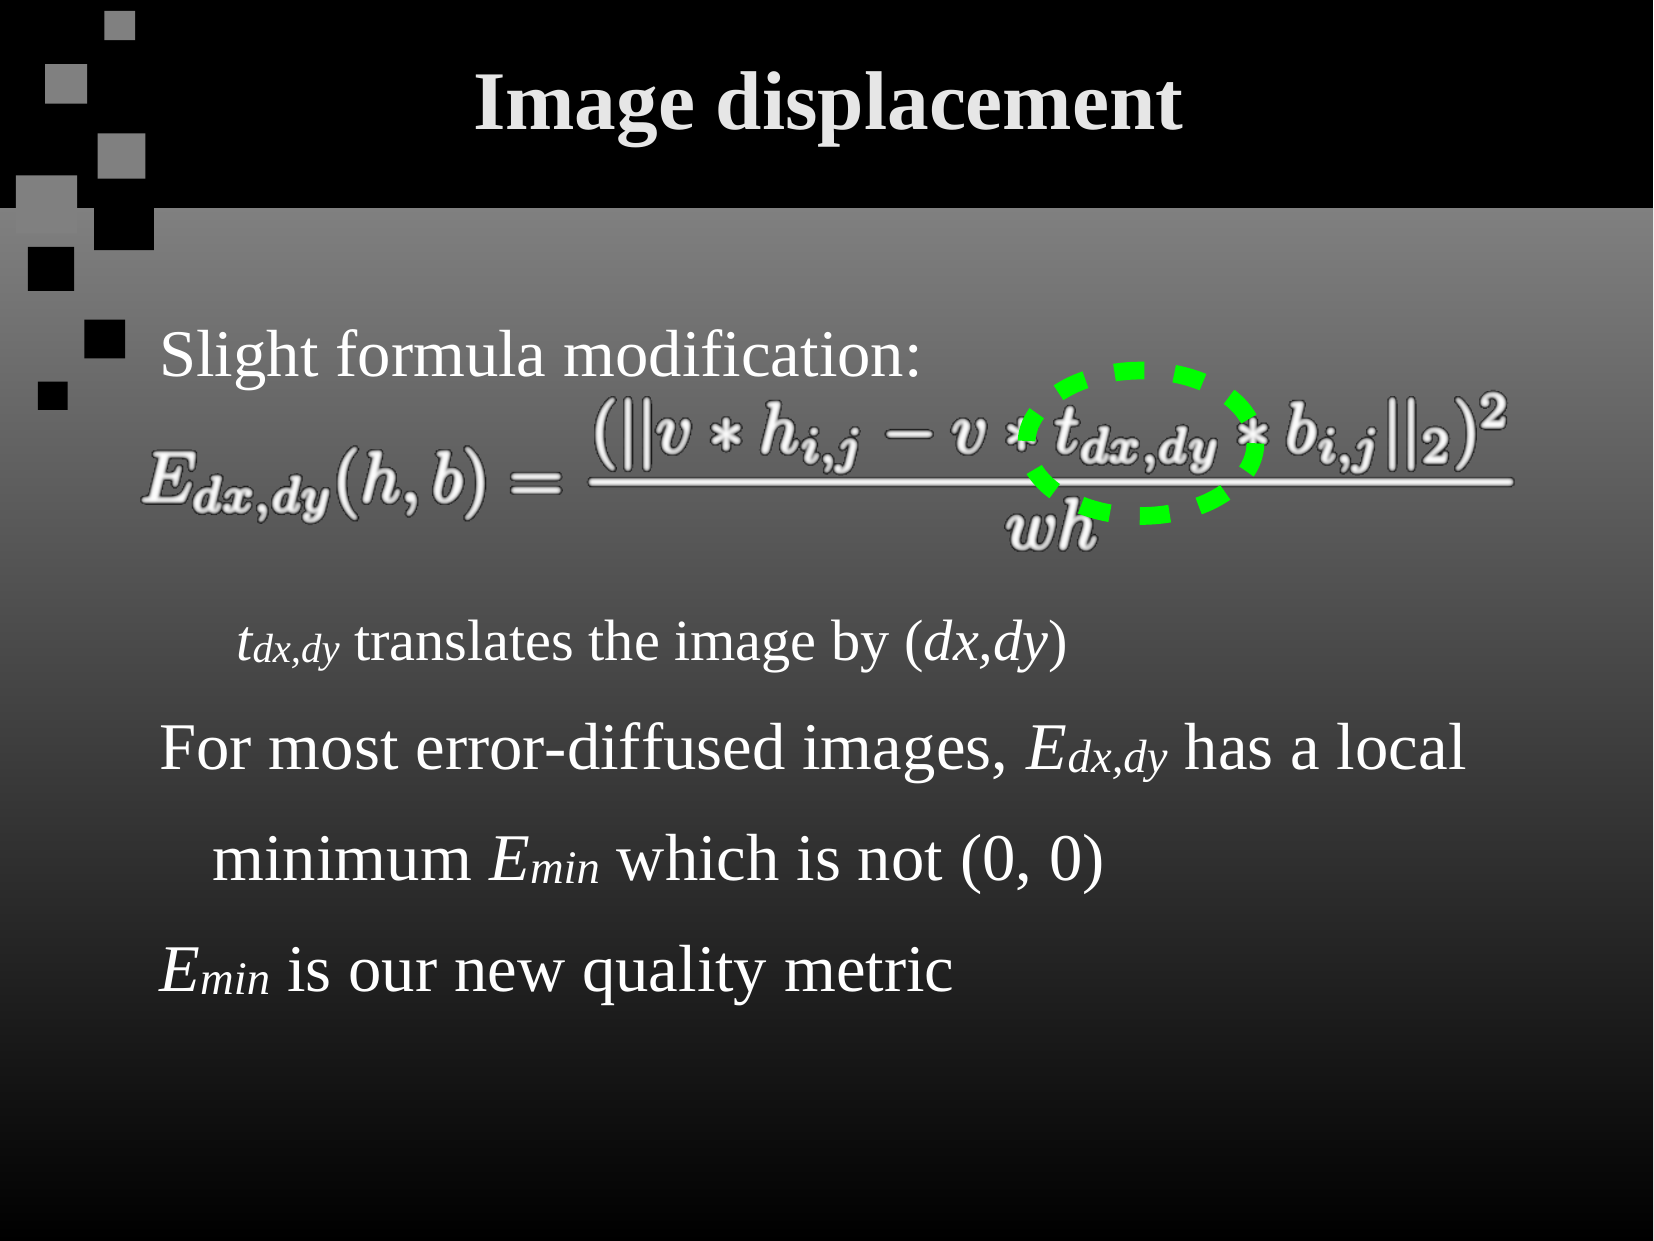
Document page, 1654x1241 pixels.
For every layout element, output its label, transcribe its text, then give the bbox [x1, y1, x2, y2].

picture [133, 371, 1531, 577]
title Image displacement [90, 0, 1567, 204]
list Slight formula modification: tdx,dy translates the image by (dx,dy) For most error-diffused images, Edx,dy has a local minimum Emin which is not (0, 0) Emin is our new quality metric [141, 279, 1532, 1183]
